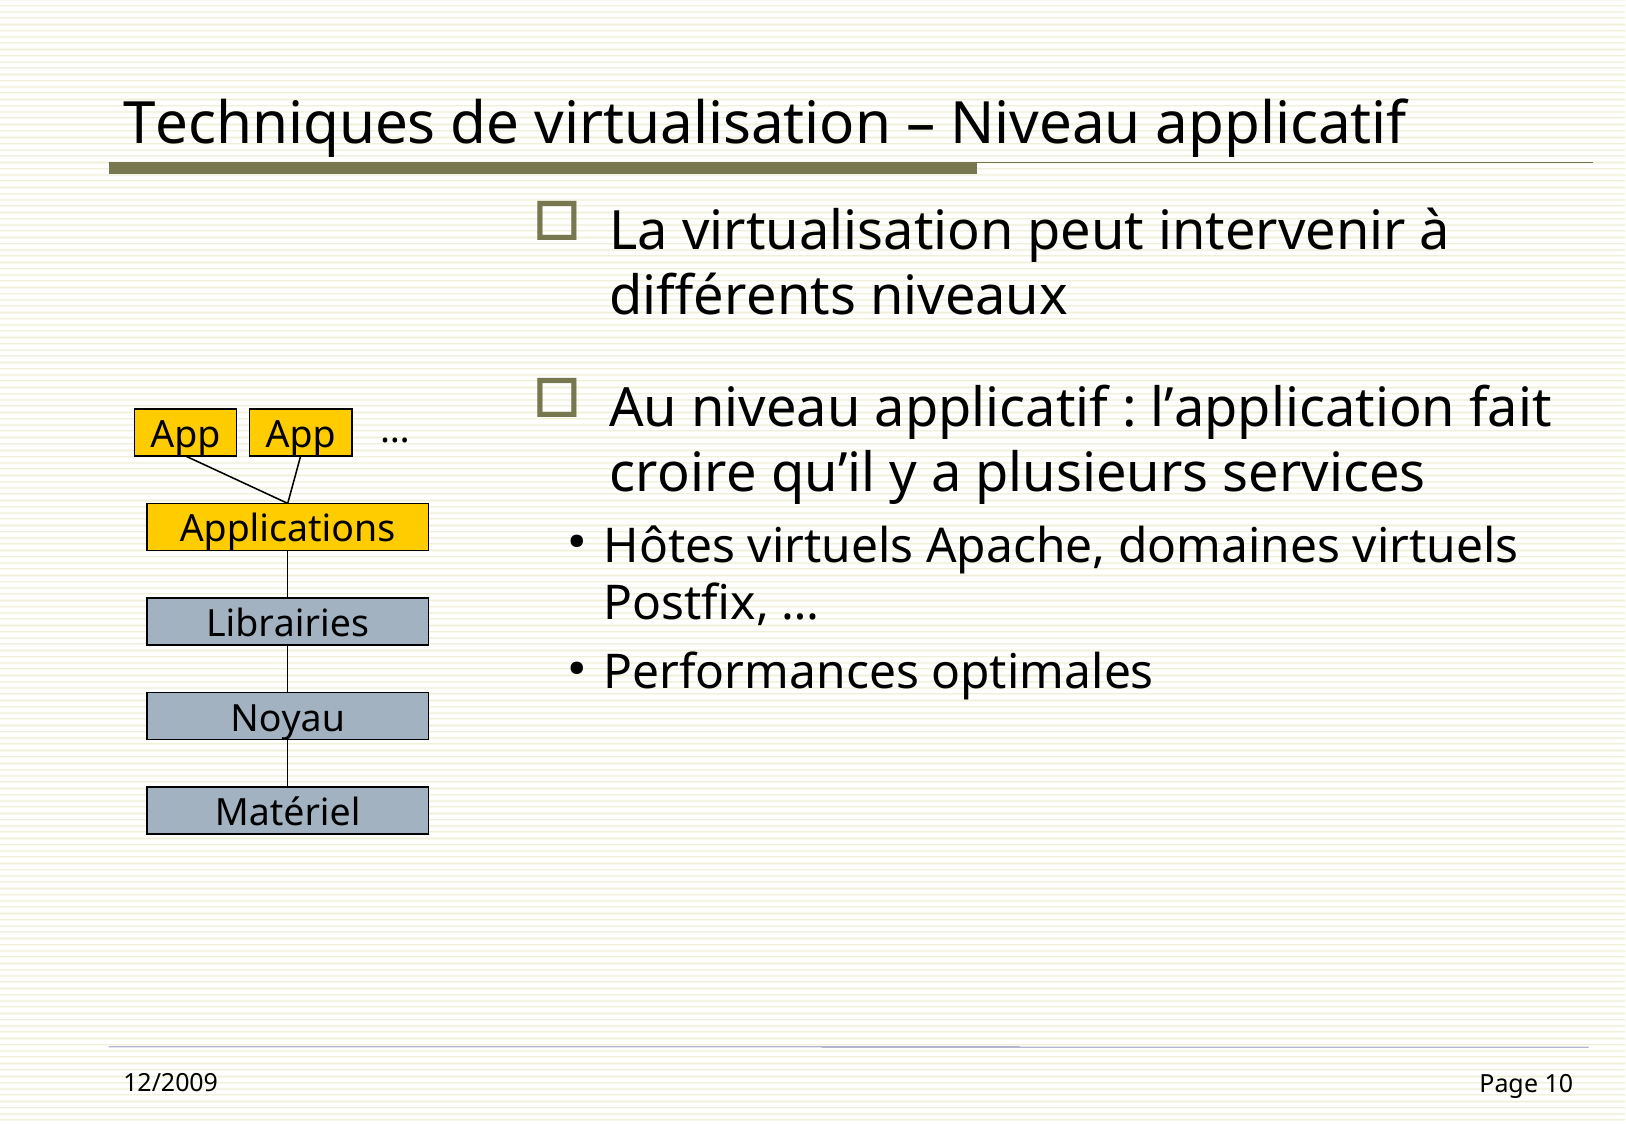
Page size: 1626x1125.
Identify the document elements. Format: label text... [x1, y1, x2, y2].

text_box App [203, 429, 215, 445]
text_box App [318, 429, 330, 445]
text_box App [134, 408, 237, 456]
text_box App [180, 429, 192, 445]
text_box Librairies [146, 597, 429, 646]
text_box Au niveau applicatif : l’application fait croire qu’il y a plusieurs services Hôtes virtuels Apache, domaines virtuels Postfix, … Performances optimales [518, 364, 1595, 905]
picture [0, 0, 1626, 1125]
list La virtualisation peut intervenir à différents niveaux [518, 187, 1595, 364]
text_box Matériel [146, 786, 429, 835]
text_box App [295, 429, 307, 445]
text_box Noyau [146, 692, 429, 740]
title Techniques de virtualisation – Niveau applicatif [108, 12, 1596, 163]
text_box App [249, 408, 352, 456]
text_box Applications [146, 503, 429, 551]
text_box … [365, 397, 425, 458]
